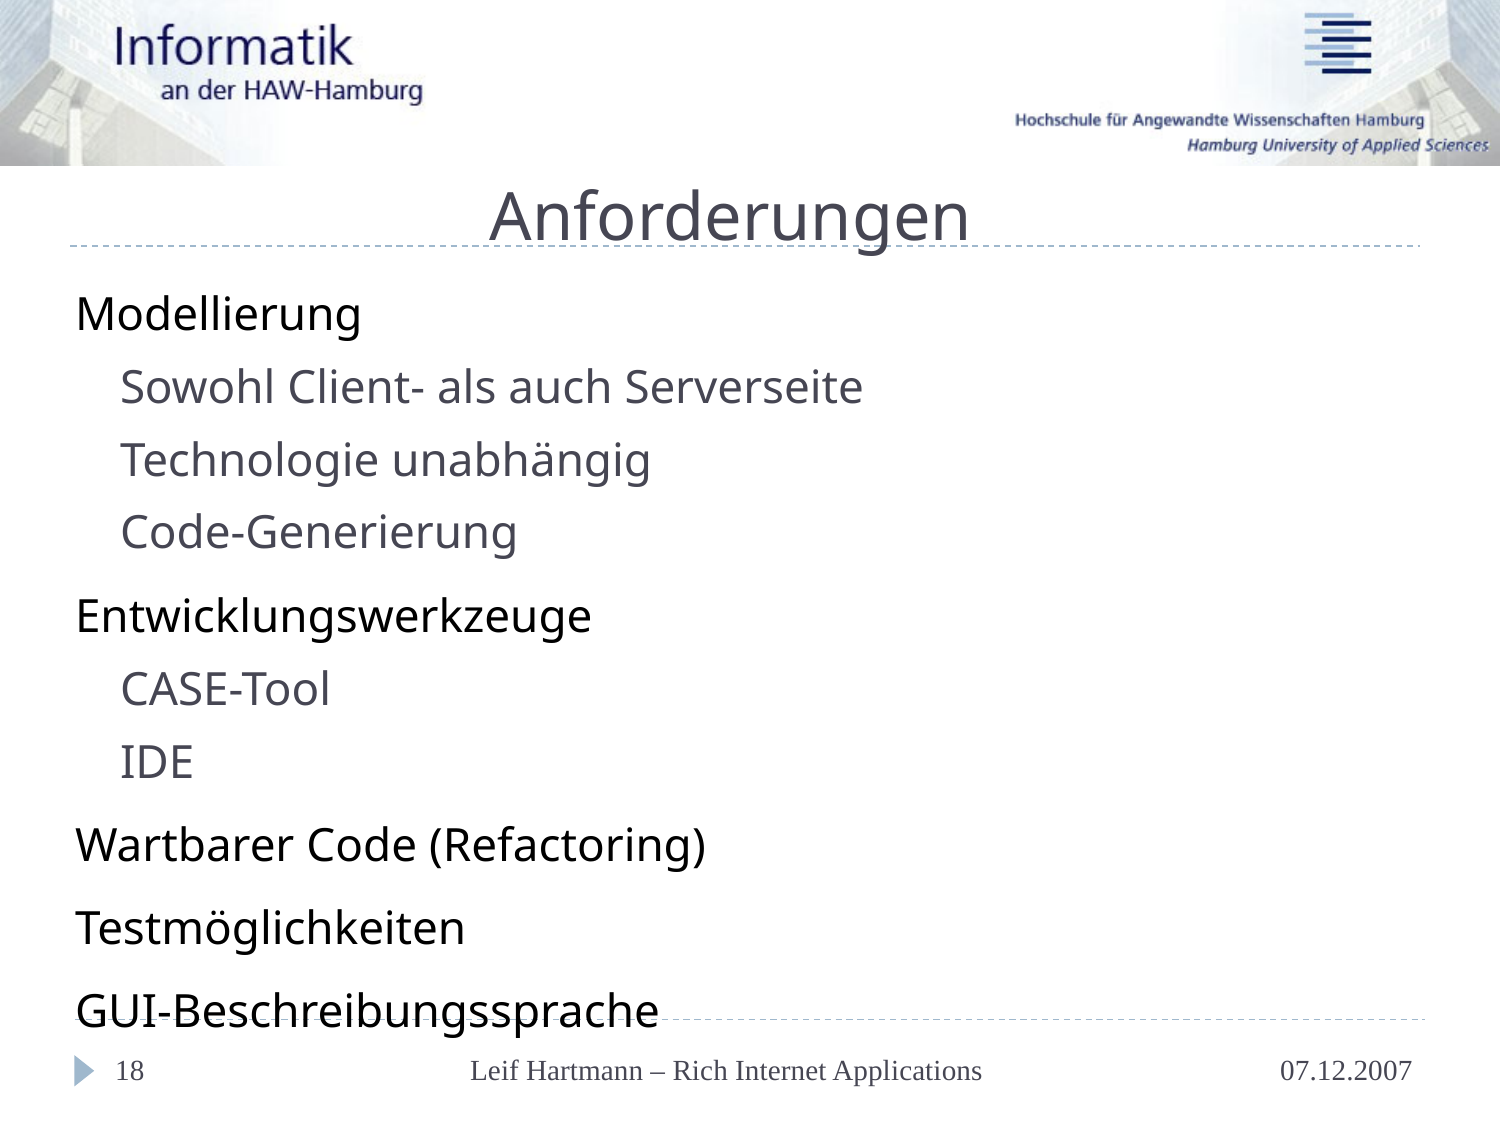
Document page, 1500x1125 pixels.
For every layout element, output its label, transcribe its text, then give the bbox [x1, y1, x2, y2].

title Anforderungen [56, 164, 1407, 266]
picture [0, 0, 1500, 166]
list Modellierung Sowohl Client- als auch Serverseite Technologie unabhängig Code-Generierung Entwicklungswerkzeuge CASE-Tool IDE Wartbarer Code (Refactoring) Testmöglichkeiten GUI-Beschreibungssprache [75, 281, 1426, 994]
